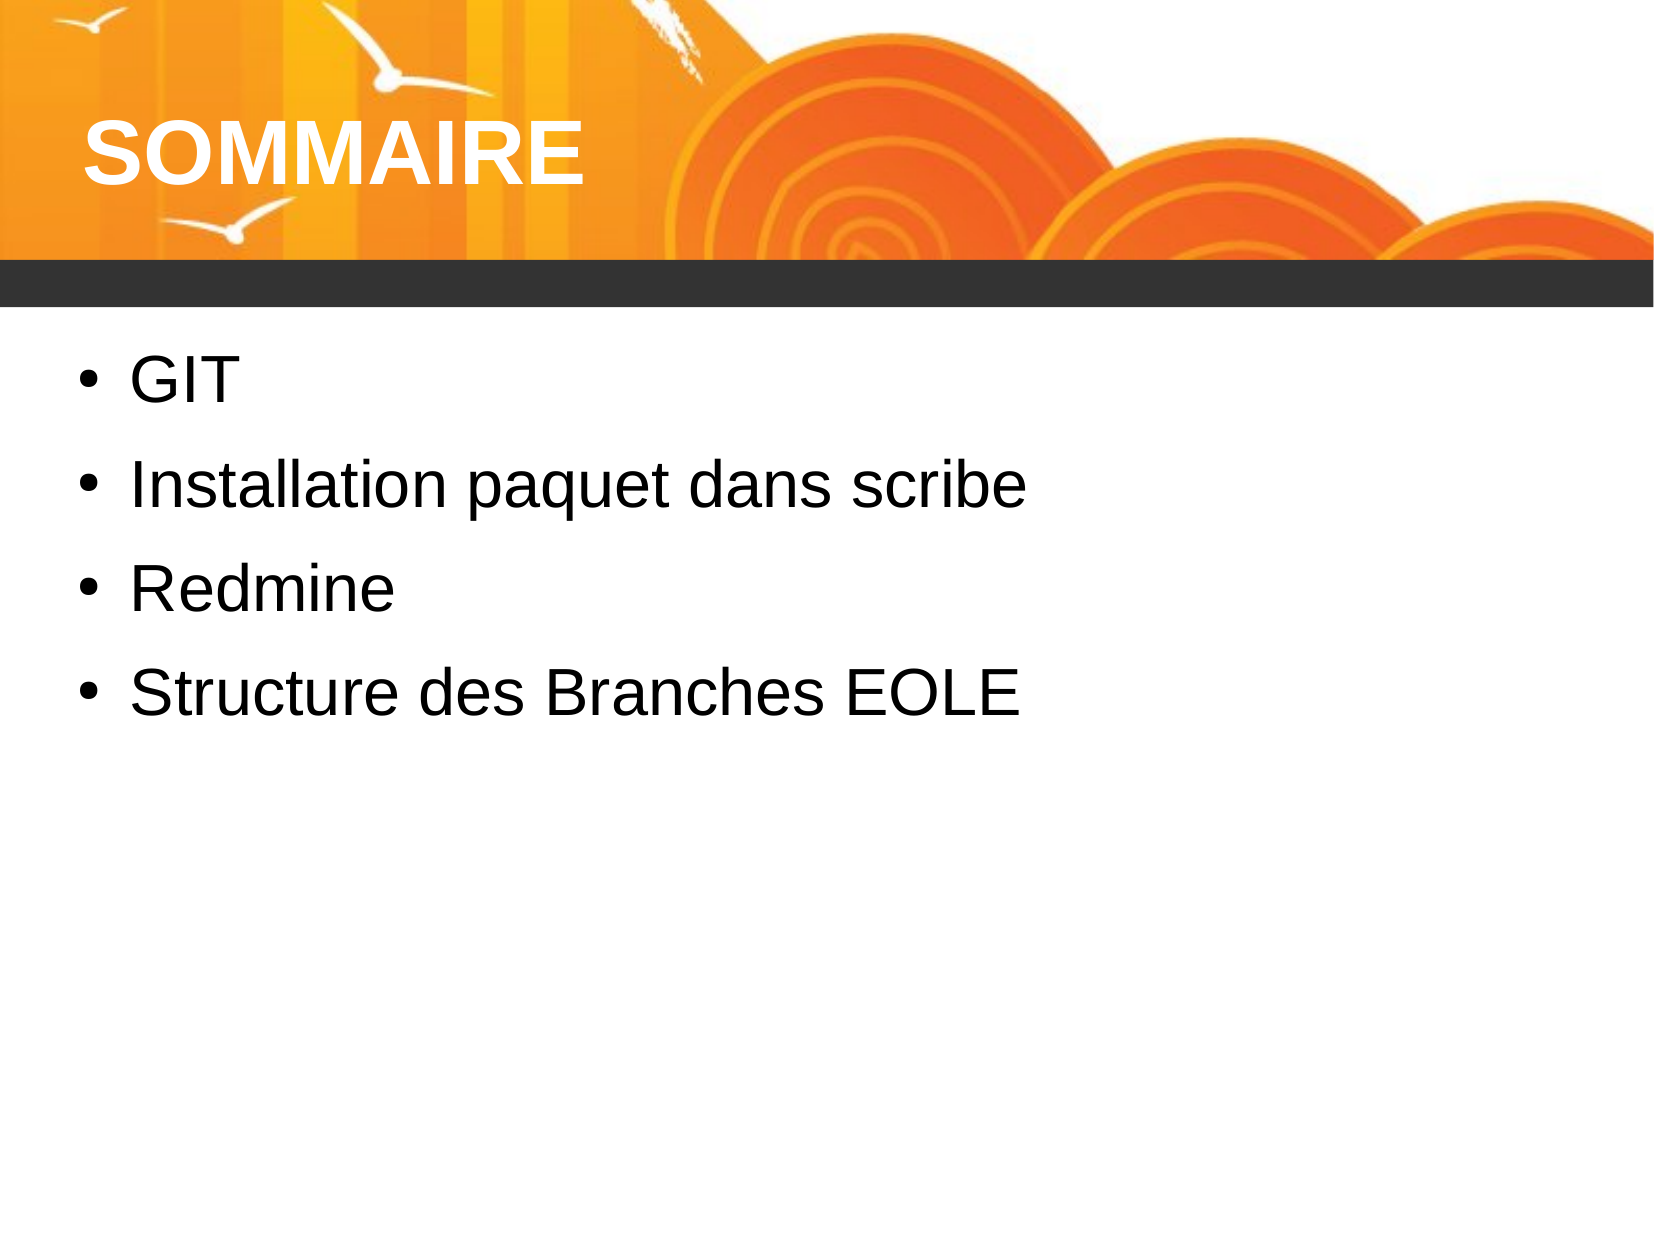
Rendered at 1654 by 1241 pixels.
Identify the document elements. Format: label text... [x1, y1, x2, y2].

list GIT Installation paquet dans scribe Redmine Structure des Branches EOLE [59, 342, 1595, 1062]
title SOMMAIRE [82, 49, 1571, 257]
